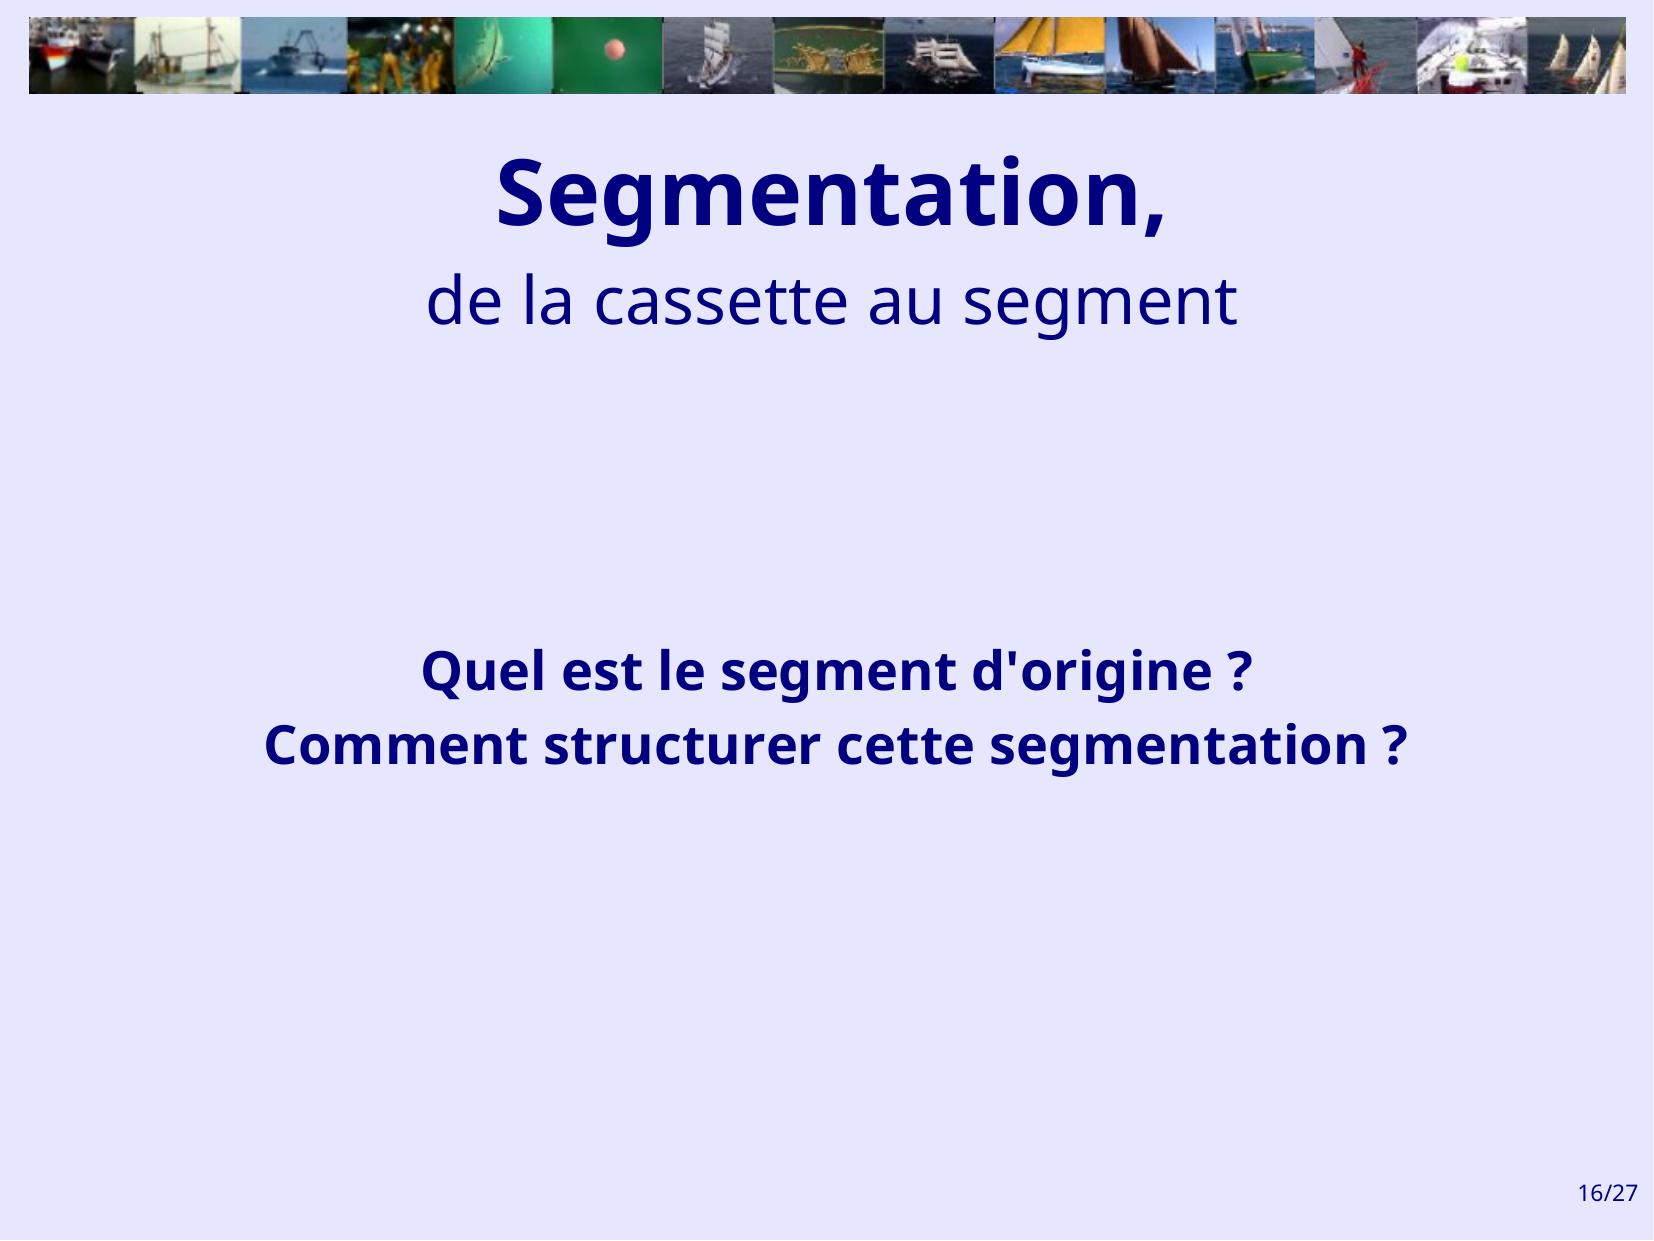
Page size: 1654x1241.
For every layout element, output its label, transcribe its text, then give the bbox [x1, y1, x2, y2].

subtitle Quel est le segment d'origine ? Comment structurer cette segmentation ? [75, 339, 1564, 1074]
title Segmentation, de la cassette au segment [88, 132, 1577, 340]
picture [29, 17, 1626, 94]
